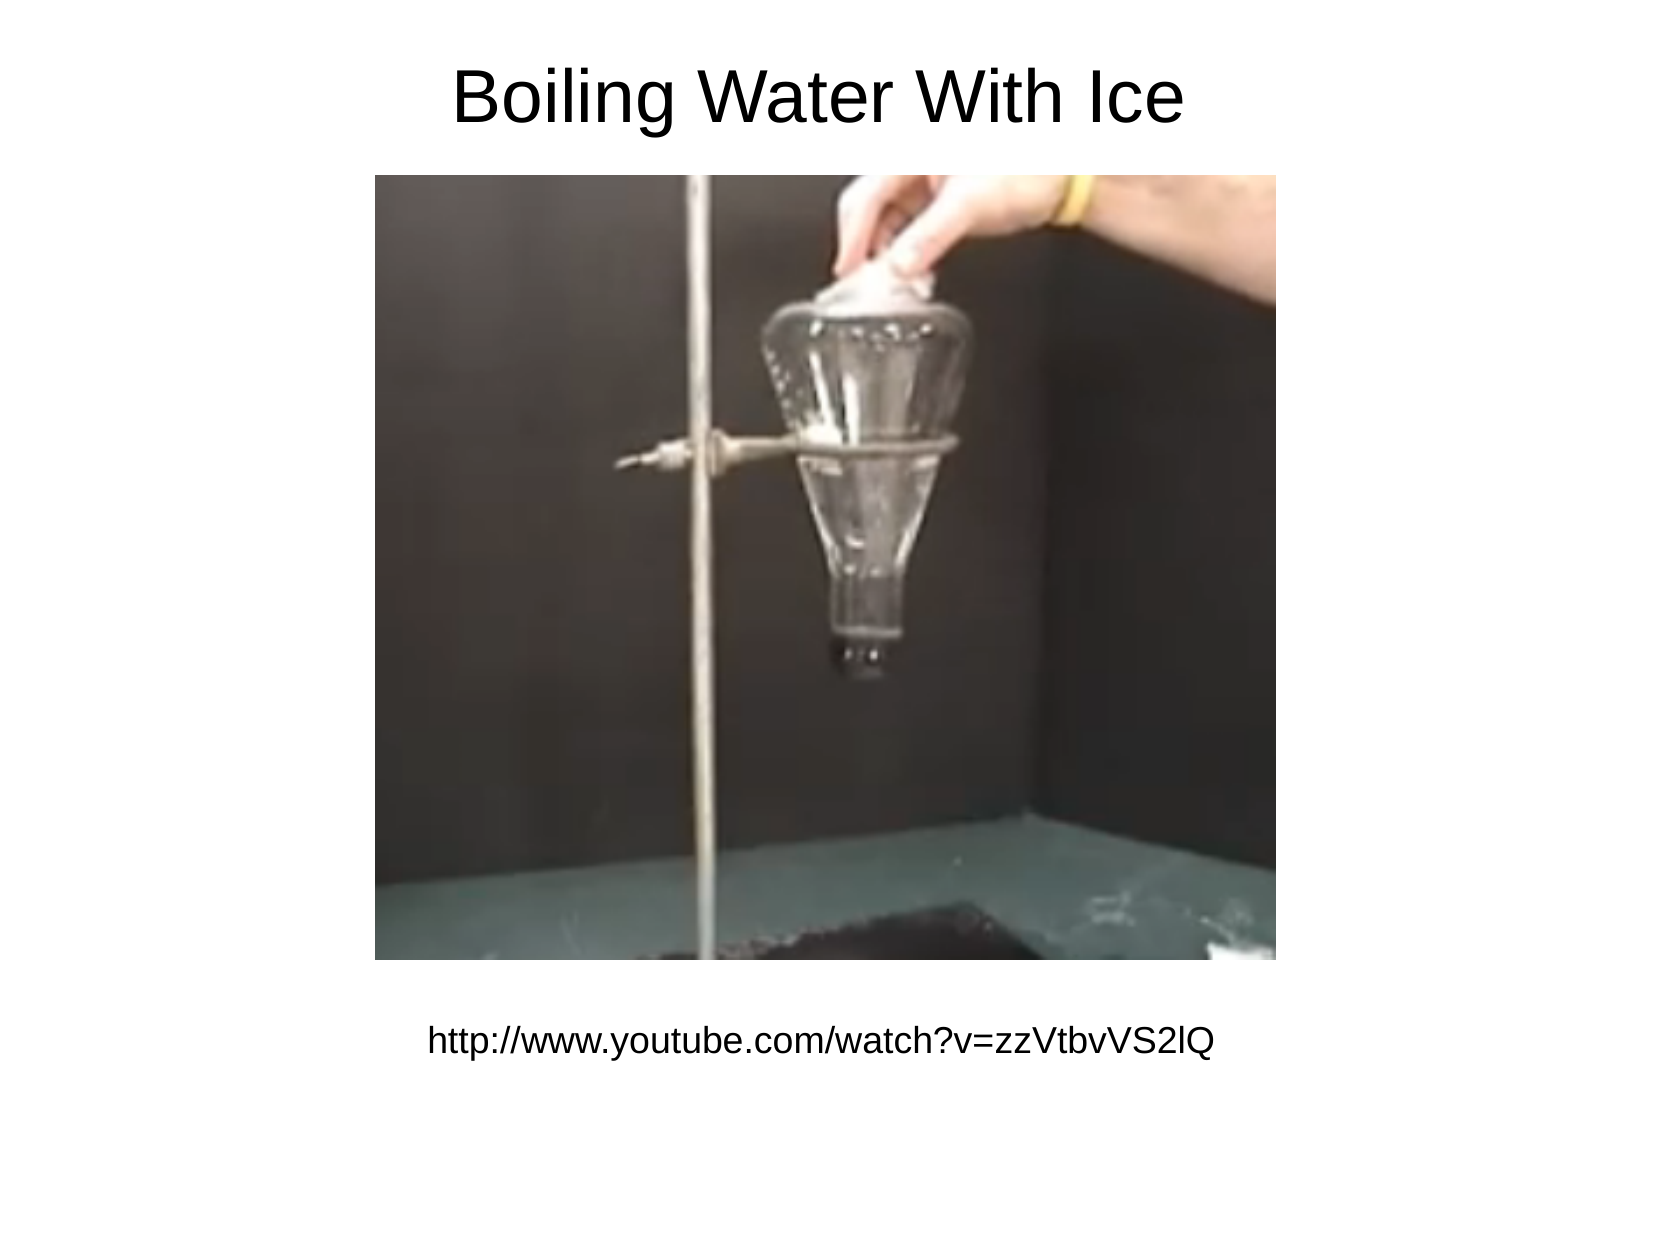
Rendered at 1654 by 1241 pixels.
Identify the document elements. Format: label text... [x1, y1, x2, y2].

title Boiling Water With Ice [75, 0, 1564, 193]
picture [375, 175, 1276, 960]
text_box http://www.youtube.com/watch?v=zzVtbvVS2lQ [412, 1012, 1231, 1070]
